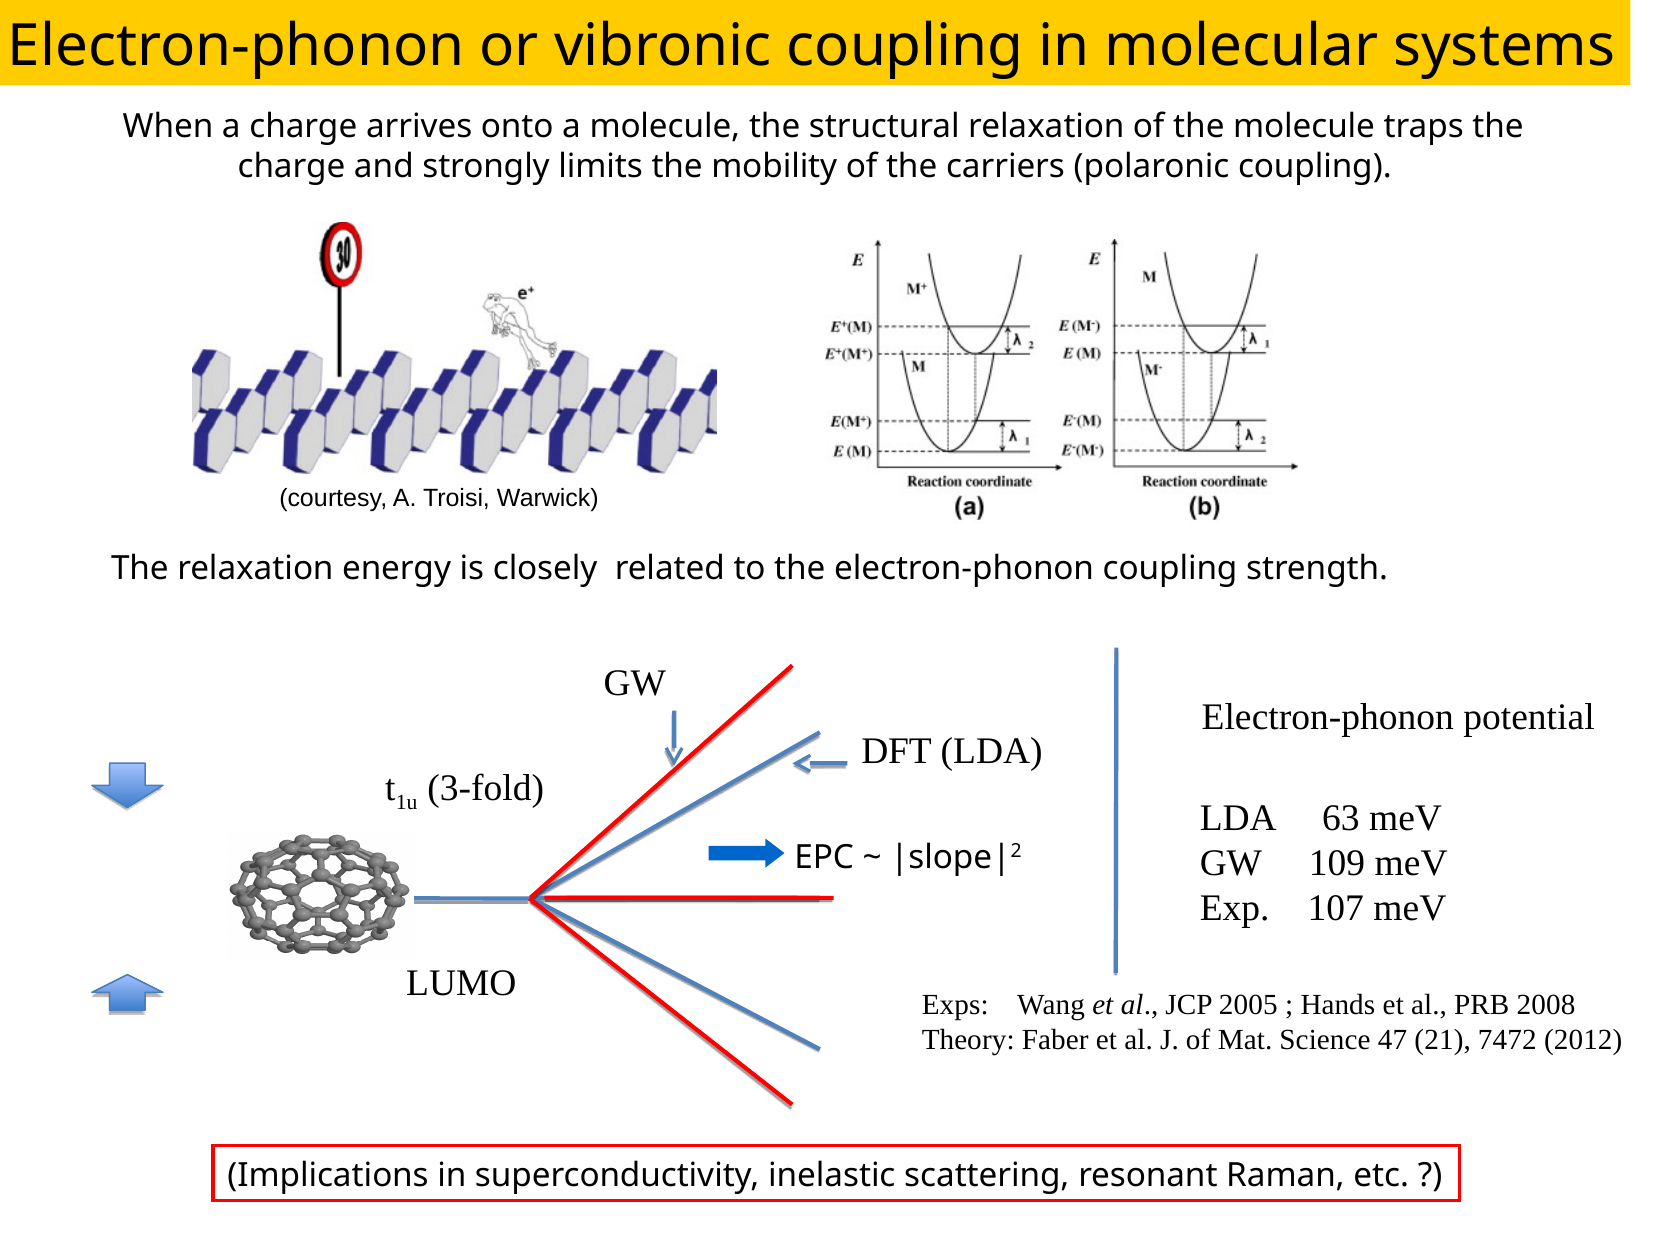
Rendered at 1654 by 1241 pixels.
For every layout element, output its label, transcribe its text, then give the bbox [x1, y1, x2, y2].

picture [227, 830, 414, 960]
text_box Electron-phonon potential [1186, 685, 1611, 745]
text_box Electron-phonon or vibronic coupling in molecular systems [0, 0, 1631, 85]
text_box [91, 763, 163, 808]
text_box [91, 974, 163, 1011]
text_box GW [588, 650, 703, 711]
text_box When a charge arrives onto a molecule, the structural relaxation of the molecule traps the charge and strongly limits the mobility of the carriers (polaronic coupling). [96, 96, 1553, 192]
picture [825, 239, 1298, 524]
text_box EPC ~ |slope|2 [779, 825, 1048, 884]
text_box Exps: Wang et al., JCP 2005 ; Hands et al., PRB 2008 Theory: Faber et al. J. of Mat. Science 47 (21), 7472 (2012) [907, 978, 1654, 1063]
text_box LDA 63 meV GW 109 meV Exp. 107 meV [1184, 785, 1626, 936]
picture [192, 222, 717, 474]
text_box (Implications in superconductivity, inelastic scattering, resonant Raman, etc. ?) [212, 1145, 1460, 1201]
text_box LUMO [391, 950, 532, 1011]
text_box DFT (LDA) [846, 718, 1068, 779]
text_box t1u (3-fold) [370, 755, 560, 822]
text_box [708, 838, 785, 868]
text_box The relaxation energy is closely related to the electron-phonon coupling strength. [96, 539, 1516, 595]
text_box (courtesy, A. Troisi, Warwick) [264, 473, 614, 519]
